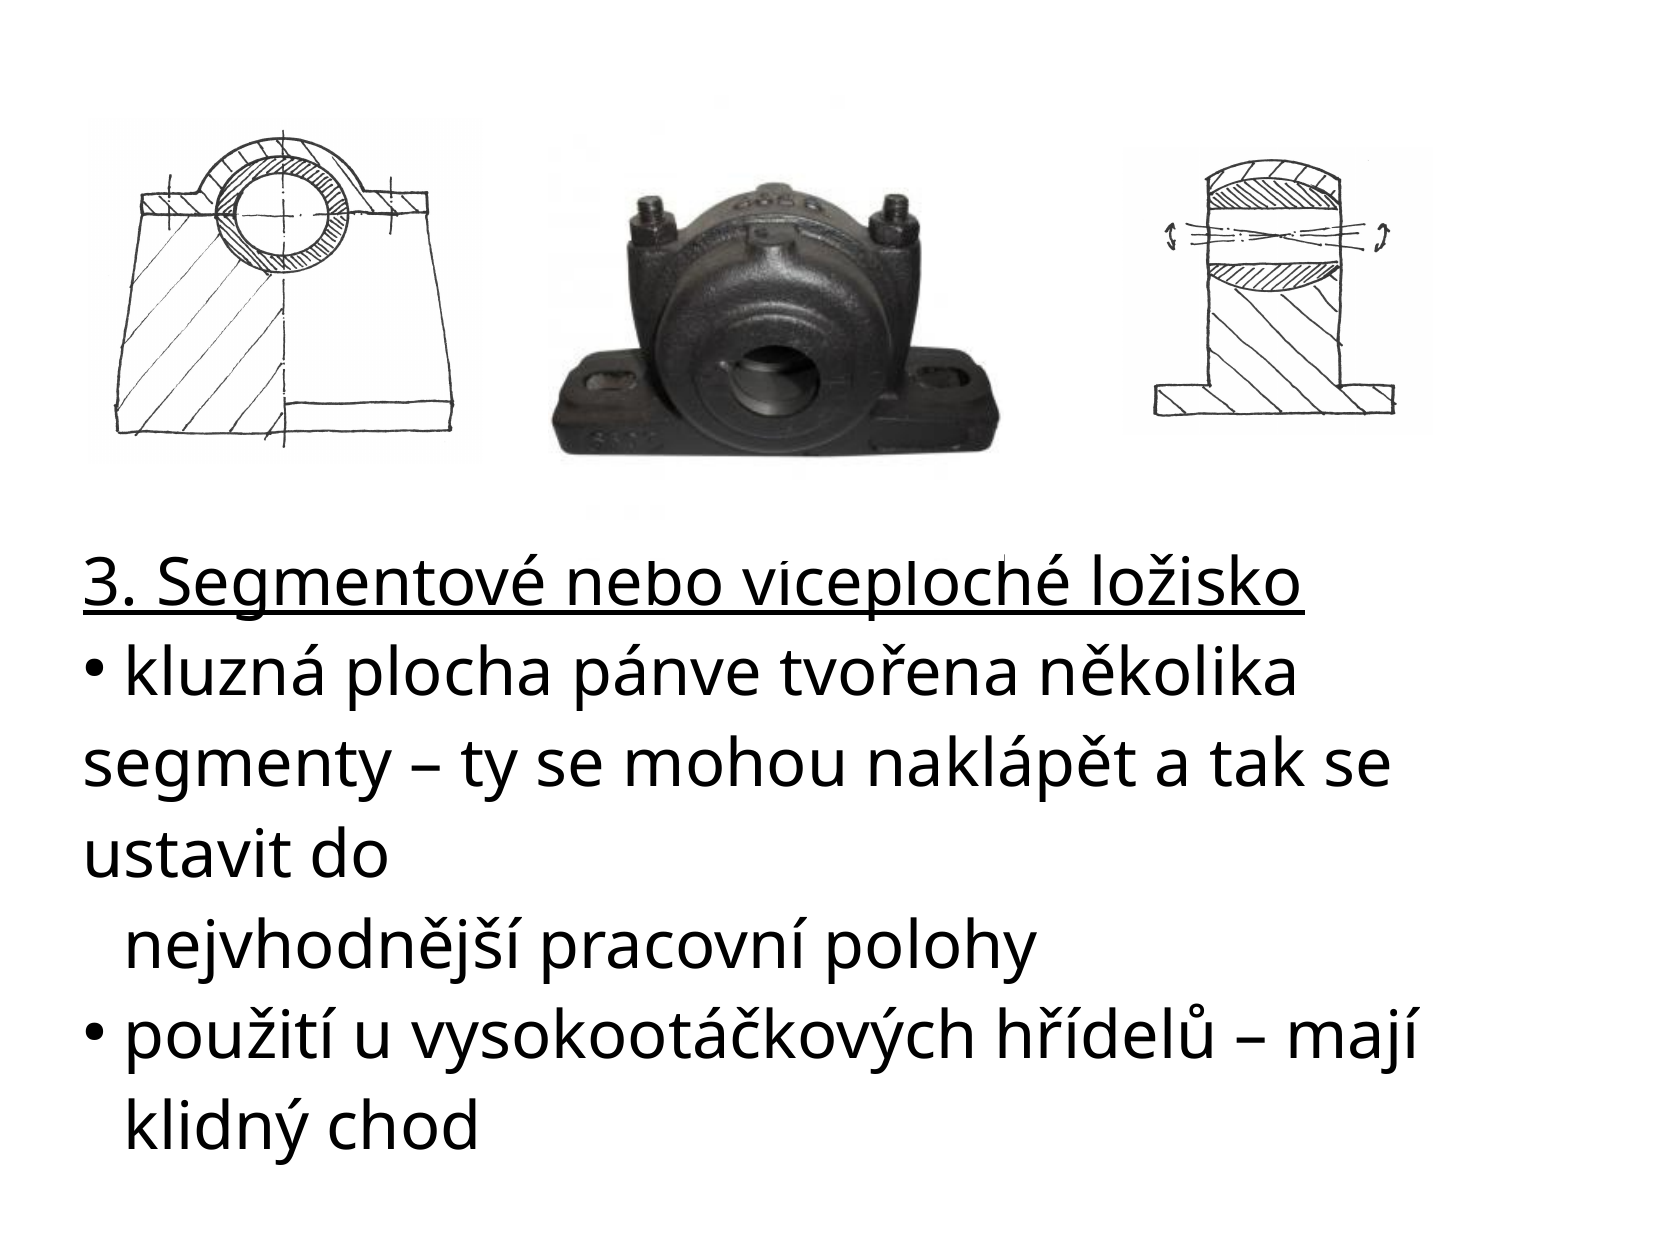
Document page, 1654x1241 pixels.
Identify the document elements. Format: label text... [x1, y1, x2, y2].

subtitle 3. Segmentové nebo víceploché ložisko kluzná plocha pánve tvořena několika segmenty – ty se mohou naklápět a tak se ustavit do nejvhodnější pracovní polohy použití u vysokootáčkových hřídelů – mají klidný chod [82, 56, 1571, 1102]
picture [88, 118, 483, 464]
picture [548, 95, 1004, 562]
picture [1122, 147, 1433, 435]
